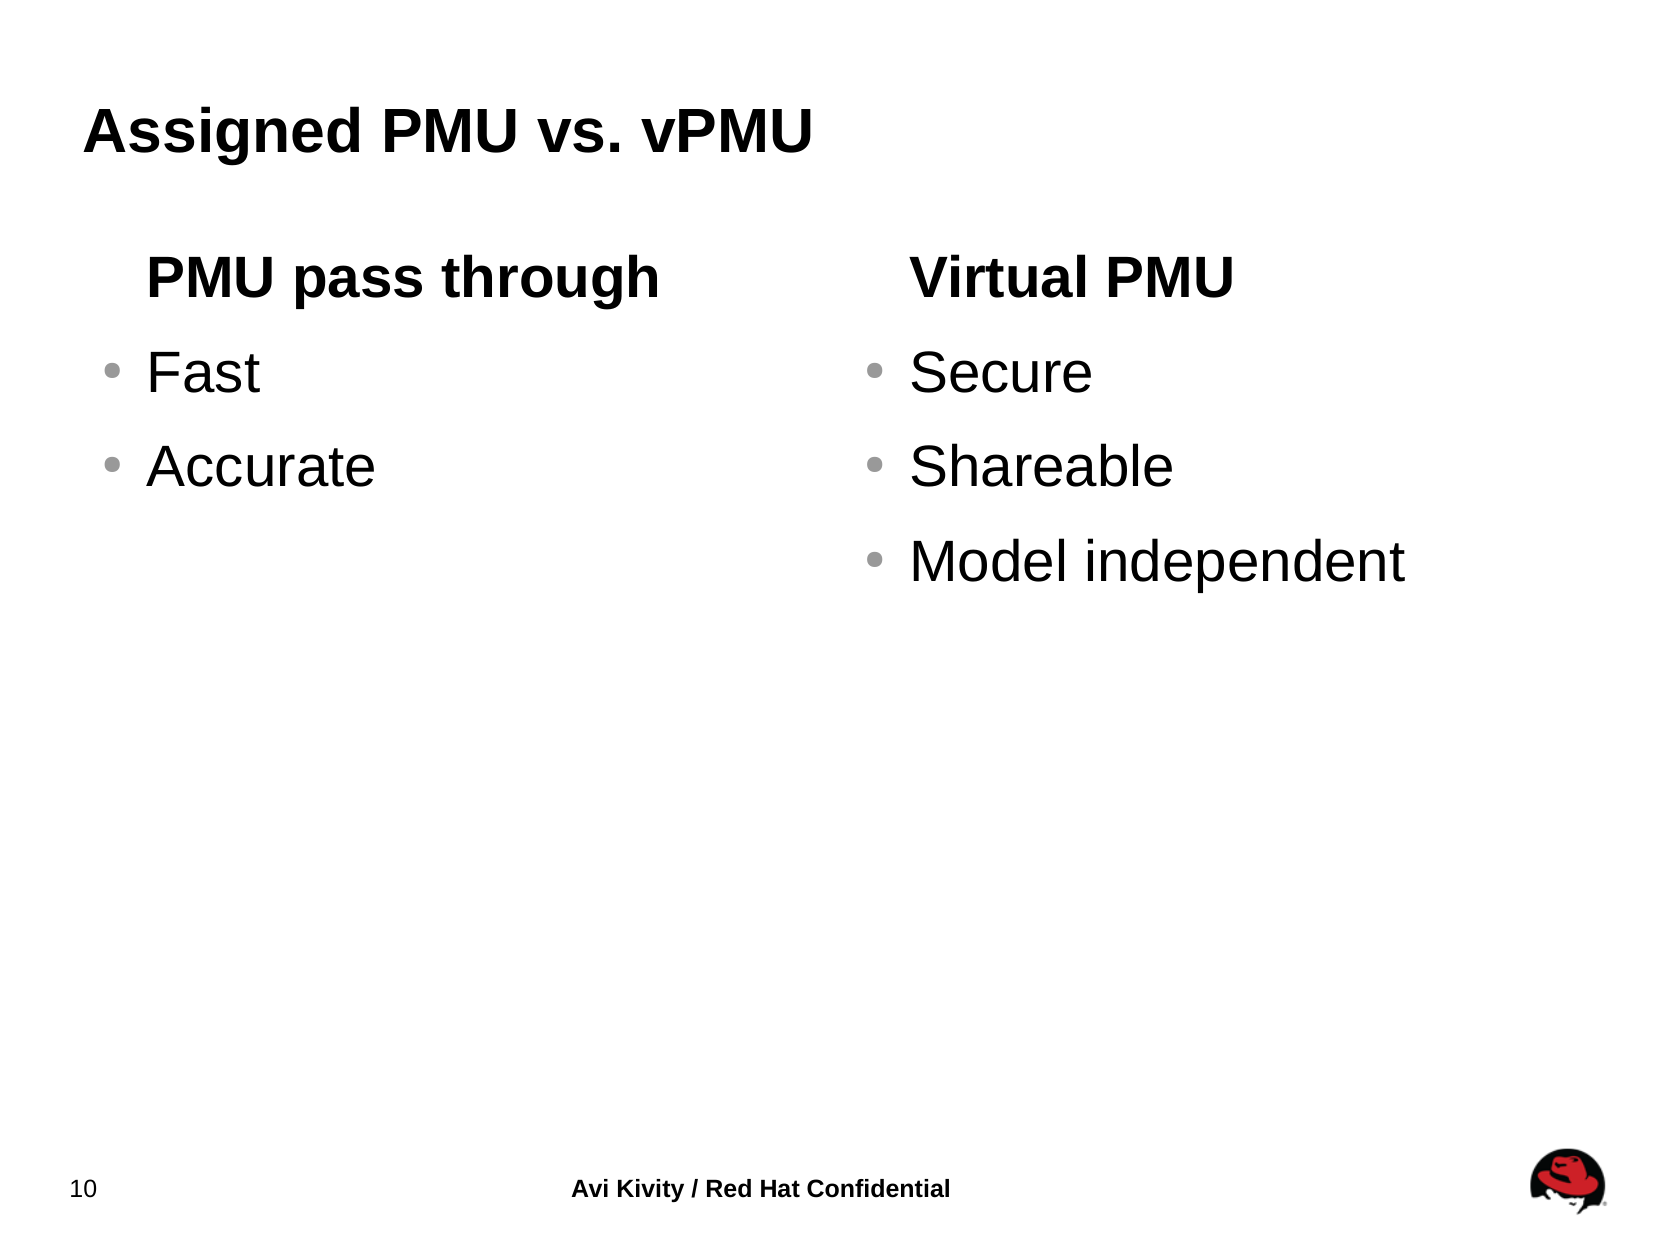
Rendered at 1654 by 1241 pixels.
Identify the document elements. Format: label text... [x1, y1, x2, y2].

picture [1529, 1146, 1613, 1224]
title Assigned PMU vs. vPMU [82, 37, 1571, 226]
list PMU pass through Fast Accurate [86, 244, 814, 1039]
list Virtual PMU Secure Shareable Model independent [849, 244, 1576, 1039]
